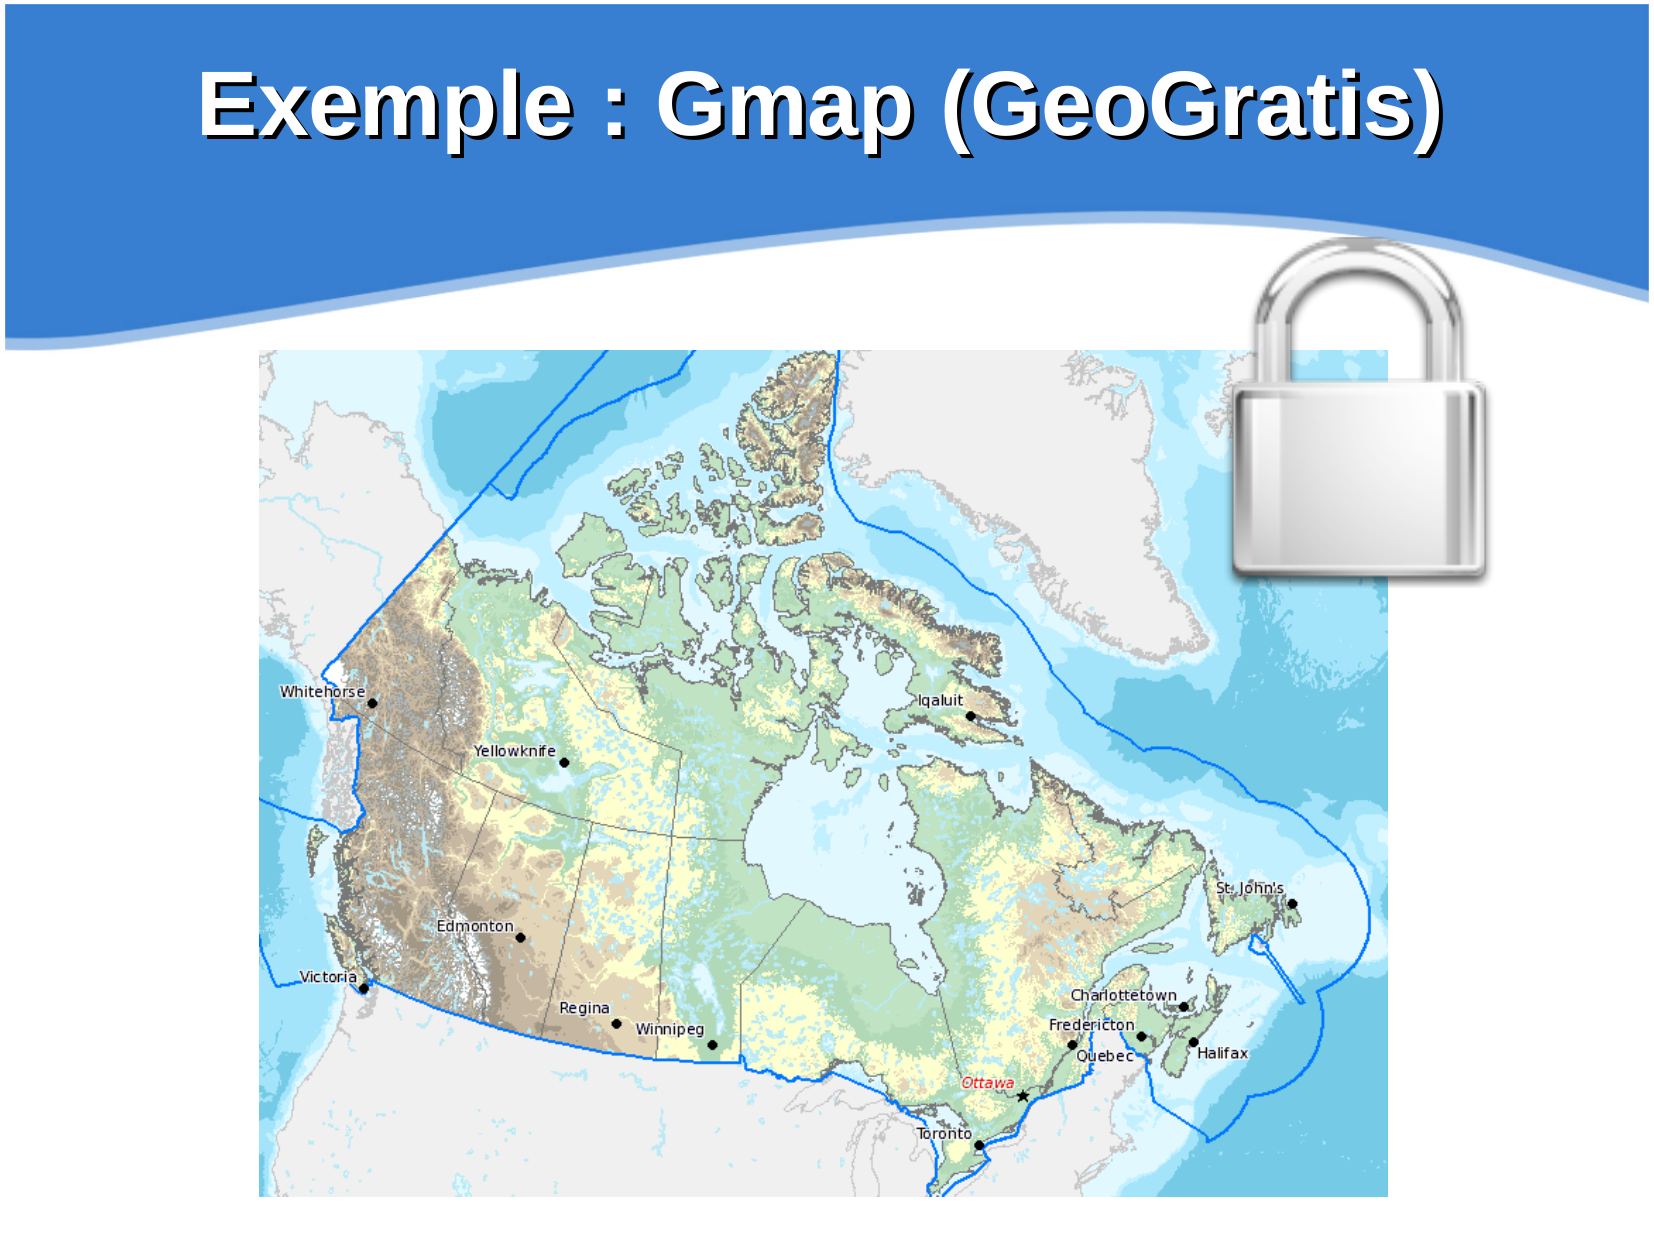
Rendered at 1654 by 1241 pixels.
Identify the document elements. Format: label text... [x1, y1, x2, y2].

title Exemple : Gmap (GeoGratis) [76, 0, 1565, 208]
picture [0, 0, 1654, 1241]
